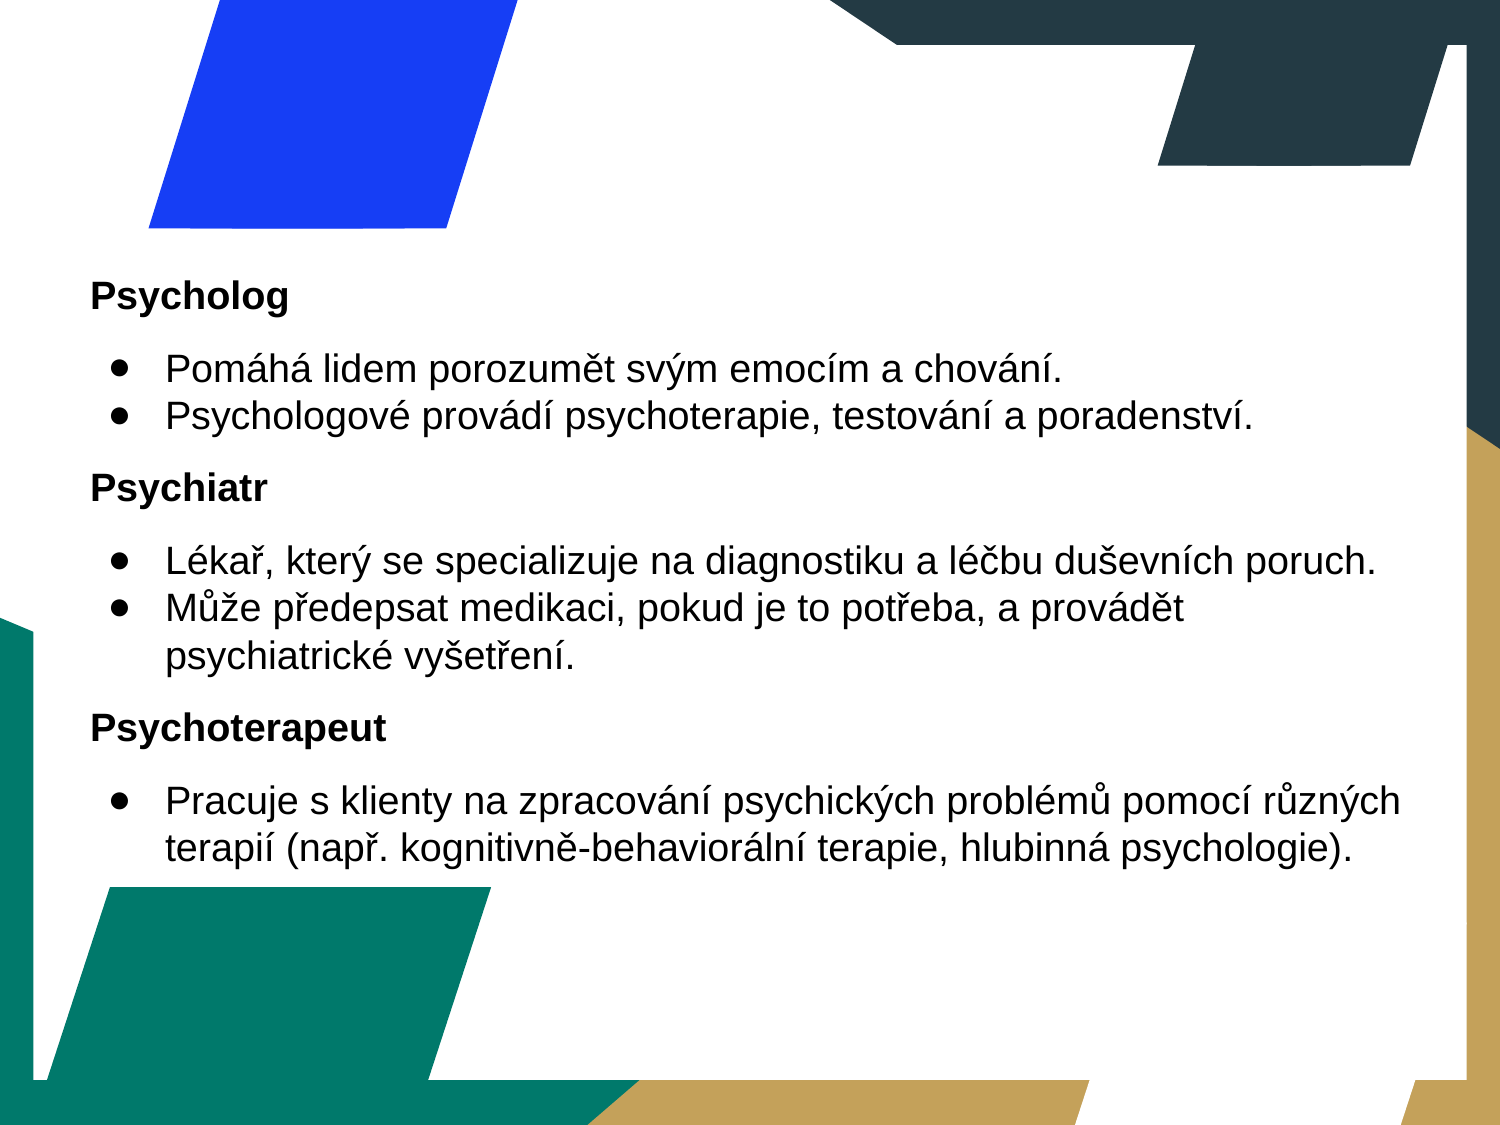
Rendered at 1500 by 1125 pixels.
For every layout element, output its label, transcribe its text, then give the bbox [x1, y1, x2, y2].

list Psycholog Pomáhá lidem porozumět svým emocím a chování. Psychologové provádí psychoterapie, testování a poradenství. Psychiatr Lékař, který se specializuje na diagnostiku a léčbu duševních poruch. Může předepsat medikaci, pokud je to potřeba, a provádět psychiatrické vyšetření. Psychoterapeut Pracuje s klienty na zpracování psychických problémů pomocí různých terapií (např. kognitivně-behaviorální terapie, hlubinná psychologie). [75, 262, 1425, 1005]
title [75, 45, 1425, 233]
